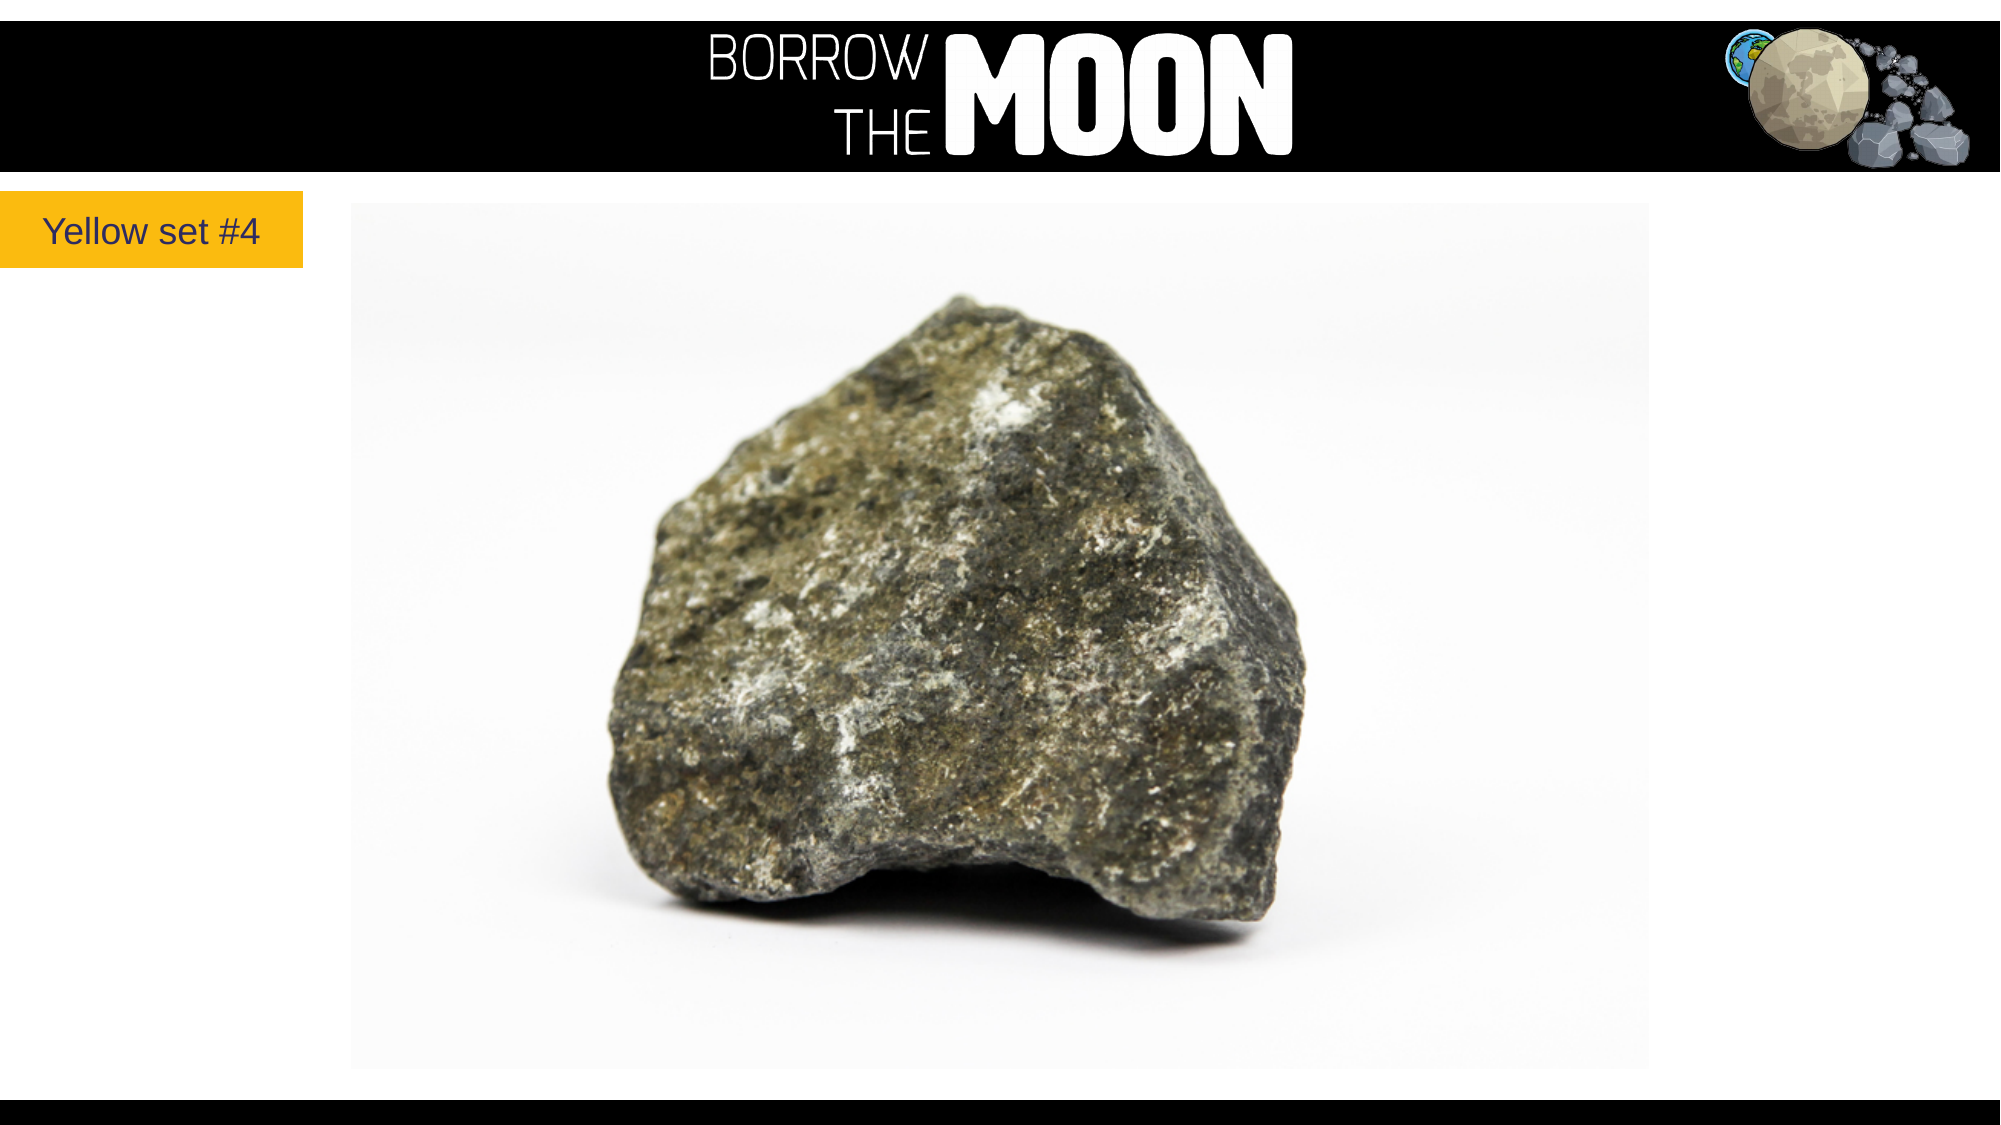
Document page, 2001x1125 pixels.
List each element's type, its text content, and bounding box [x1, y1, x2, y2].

picture [351, 203, 1649, 1069]
text_box Yellow set #4 [0, 191, 303, 268]
